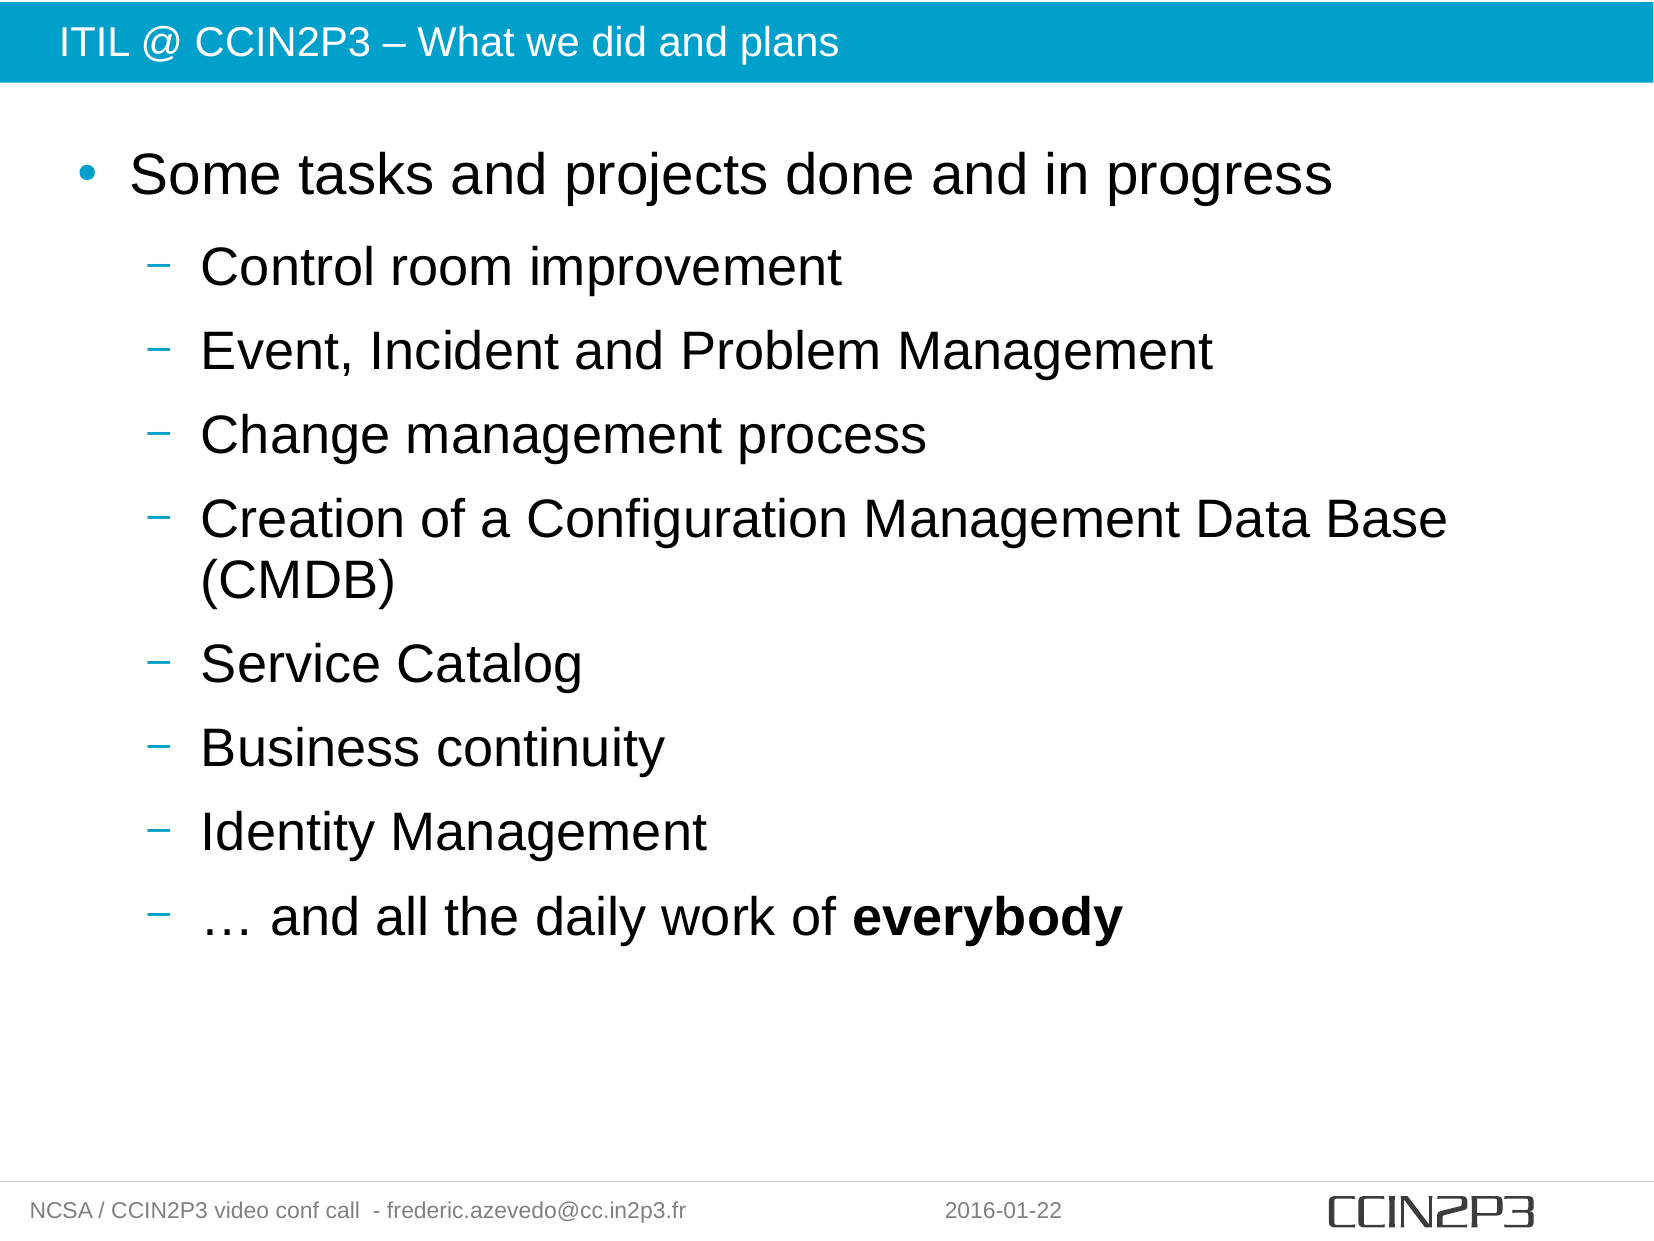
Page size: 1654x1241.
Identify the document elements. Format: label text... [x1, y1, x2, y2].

title ITIL @ CCIN2P3 – What we did and plans [0, 2, 1654, 83]
list Some tasks and projects done and in progress Control room improvement Event, Incident and Problem Management Change management process Creation of a Configuration Management Data Base (CMDB) Service Catalog Business continuity Identity Management … and all the daily work of everybody [59, 141, 1607, 1134]
